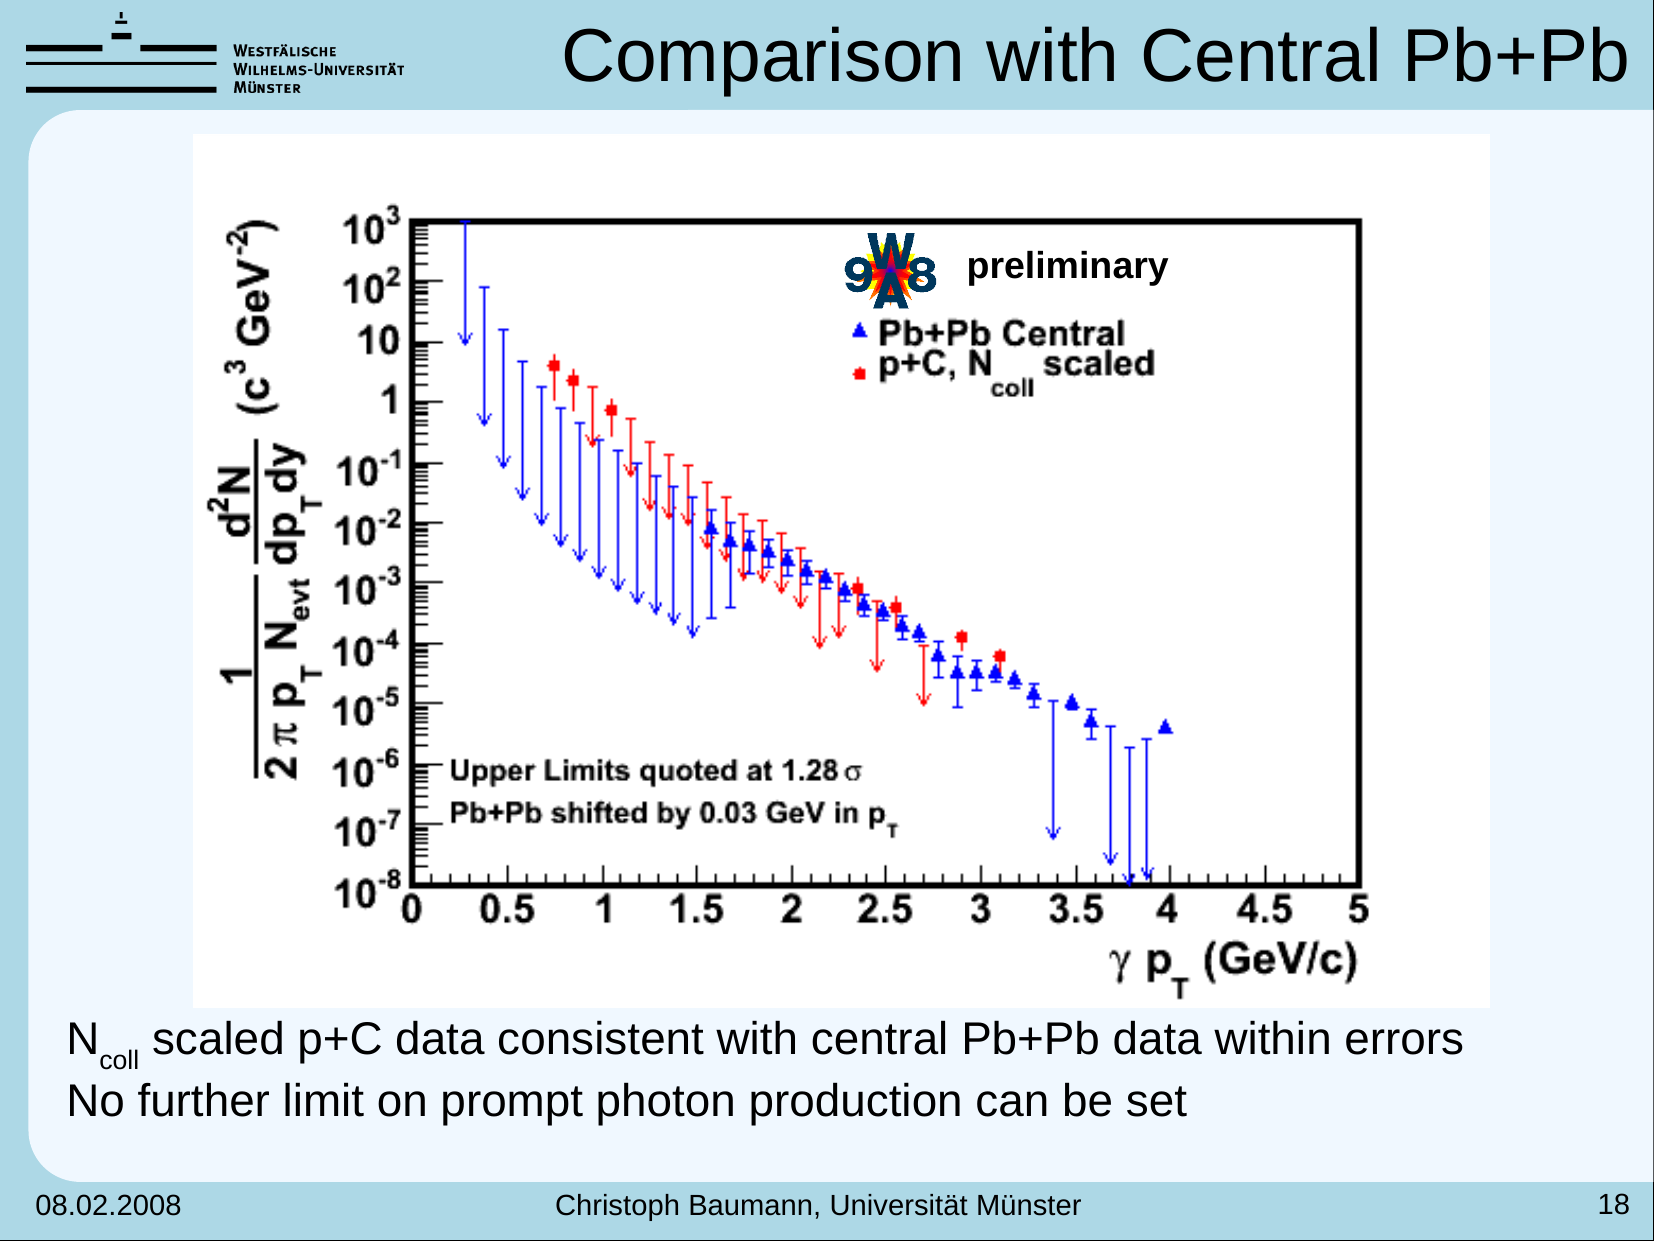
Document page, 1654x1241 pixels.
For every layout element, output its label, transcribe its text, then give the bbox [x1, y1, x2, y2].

picture [26, 12, 404, 93]
picture [193, 134, 1490, 1008]
title Comparison with Central Pb+Pb [435, 12, 1631, 98]
text_box preliminary [951, 236, 1184, 294]
text_box Ncoll scaled p+C data consistent with central Pb+Pb data within errors No further limit on prompt photon production can be set [16, 1005, 1654, 1179]
